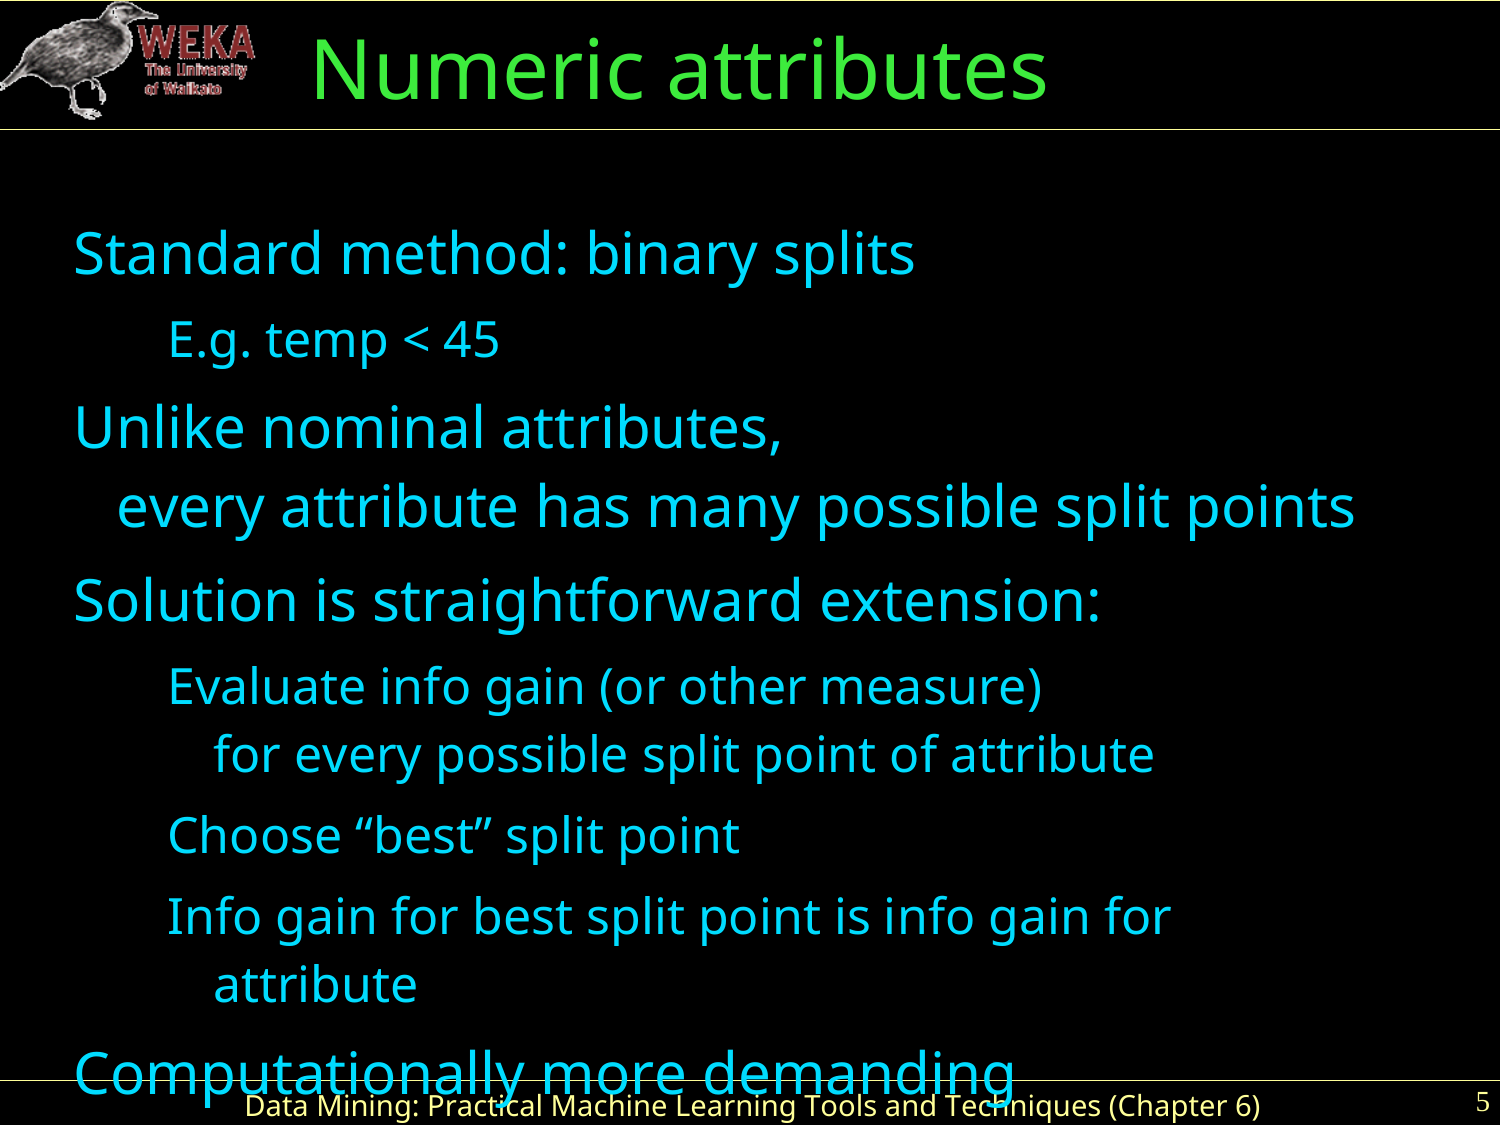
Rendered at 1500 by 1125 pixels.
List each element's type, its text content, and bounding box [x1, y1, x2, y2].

picture [0, 1, 266, 129]
title Numeric attributes [295, 0, 1500, 148]
list Standard method: binary splits E.g. temp < 45 Unlike nominal attributes, every attribute has many possible split points Solution is straightforward extension: Evaluate info gain (or other measure) for every possible split point of attribute Choose “best” split point Info gain for best split point is info gain for attribute Computationally more demanding [59, 204, 1406, 932]
